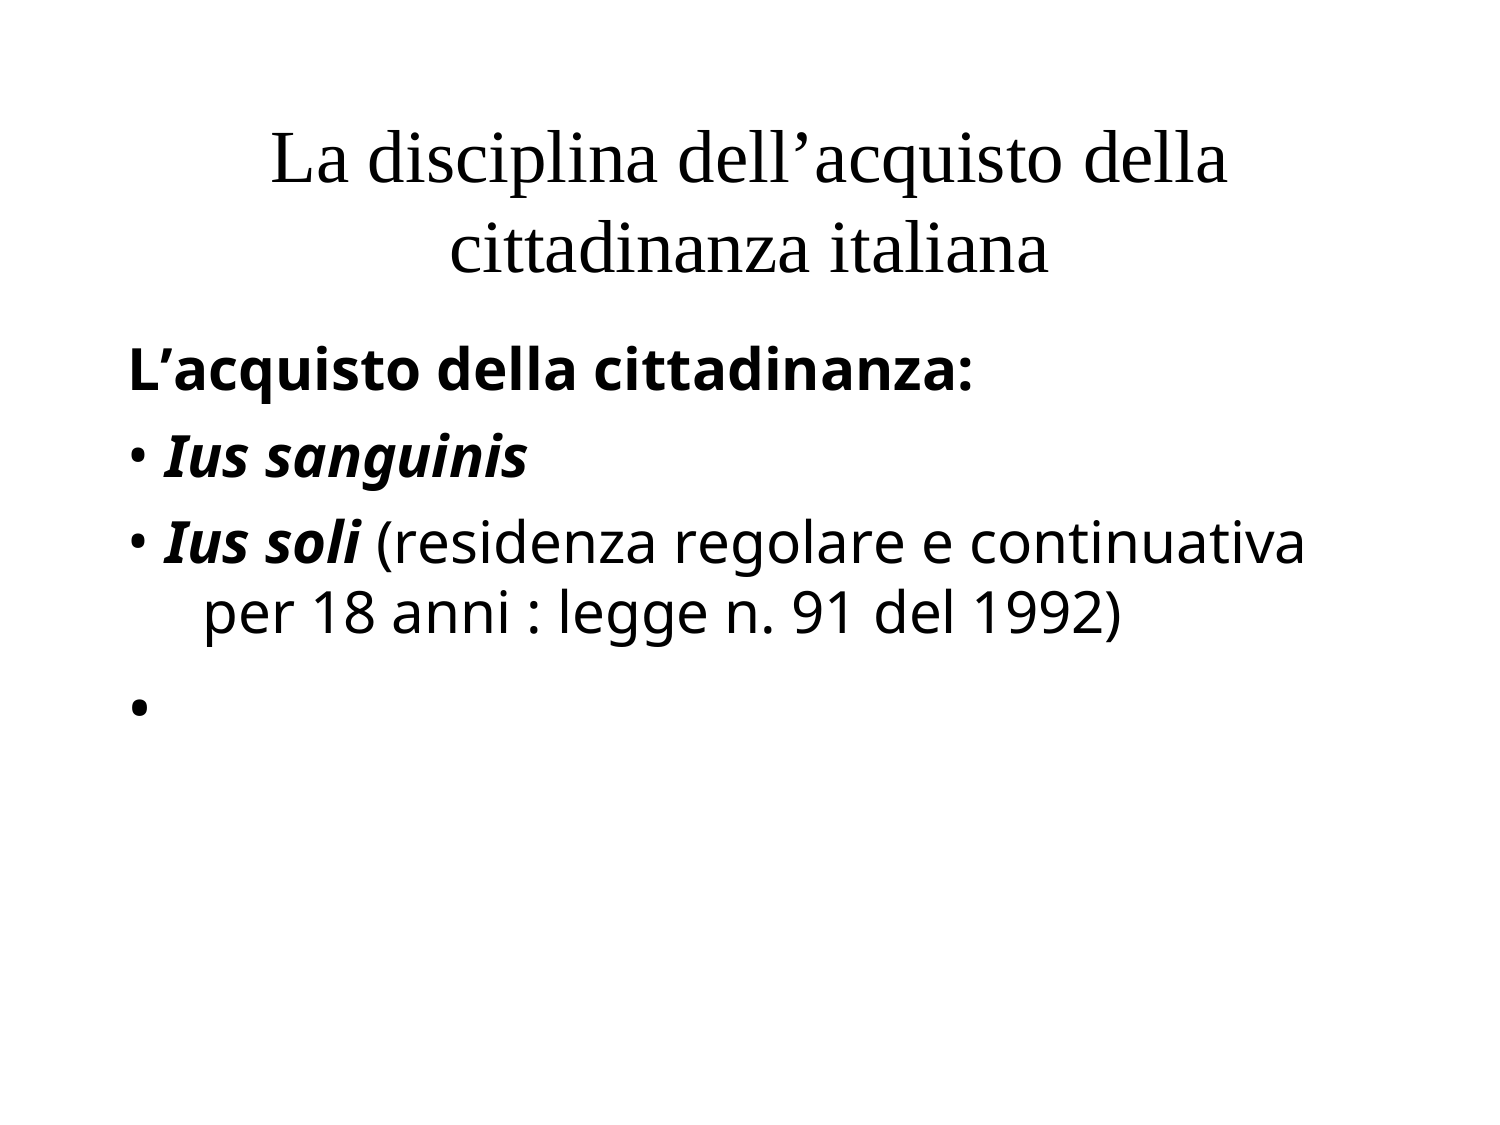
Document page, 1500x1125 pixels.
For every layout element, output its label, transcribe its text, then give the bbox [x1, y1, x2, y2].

list L’acquisto della cittadinanza: Ius sanguinis Ius soli (residenza regolare e continuativa per 18 anni : legge n. 91 del 1992) [112, 324, 1388, 1000]
title La disciplina dell’acquisto della cittadinanza italiana [112, 99, 1388, 288]
